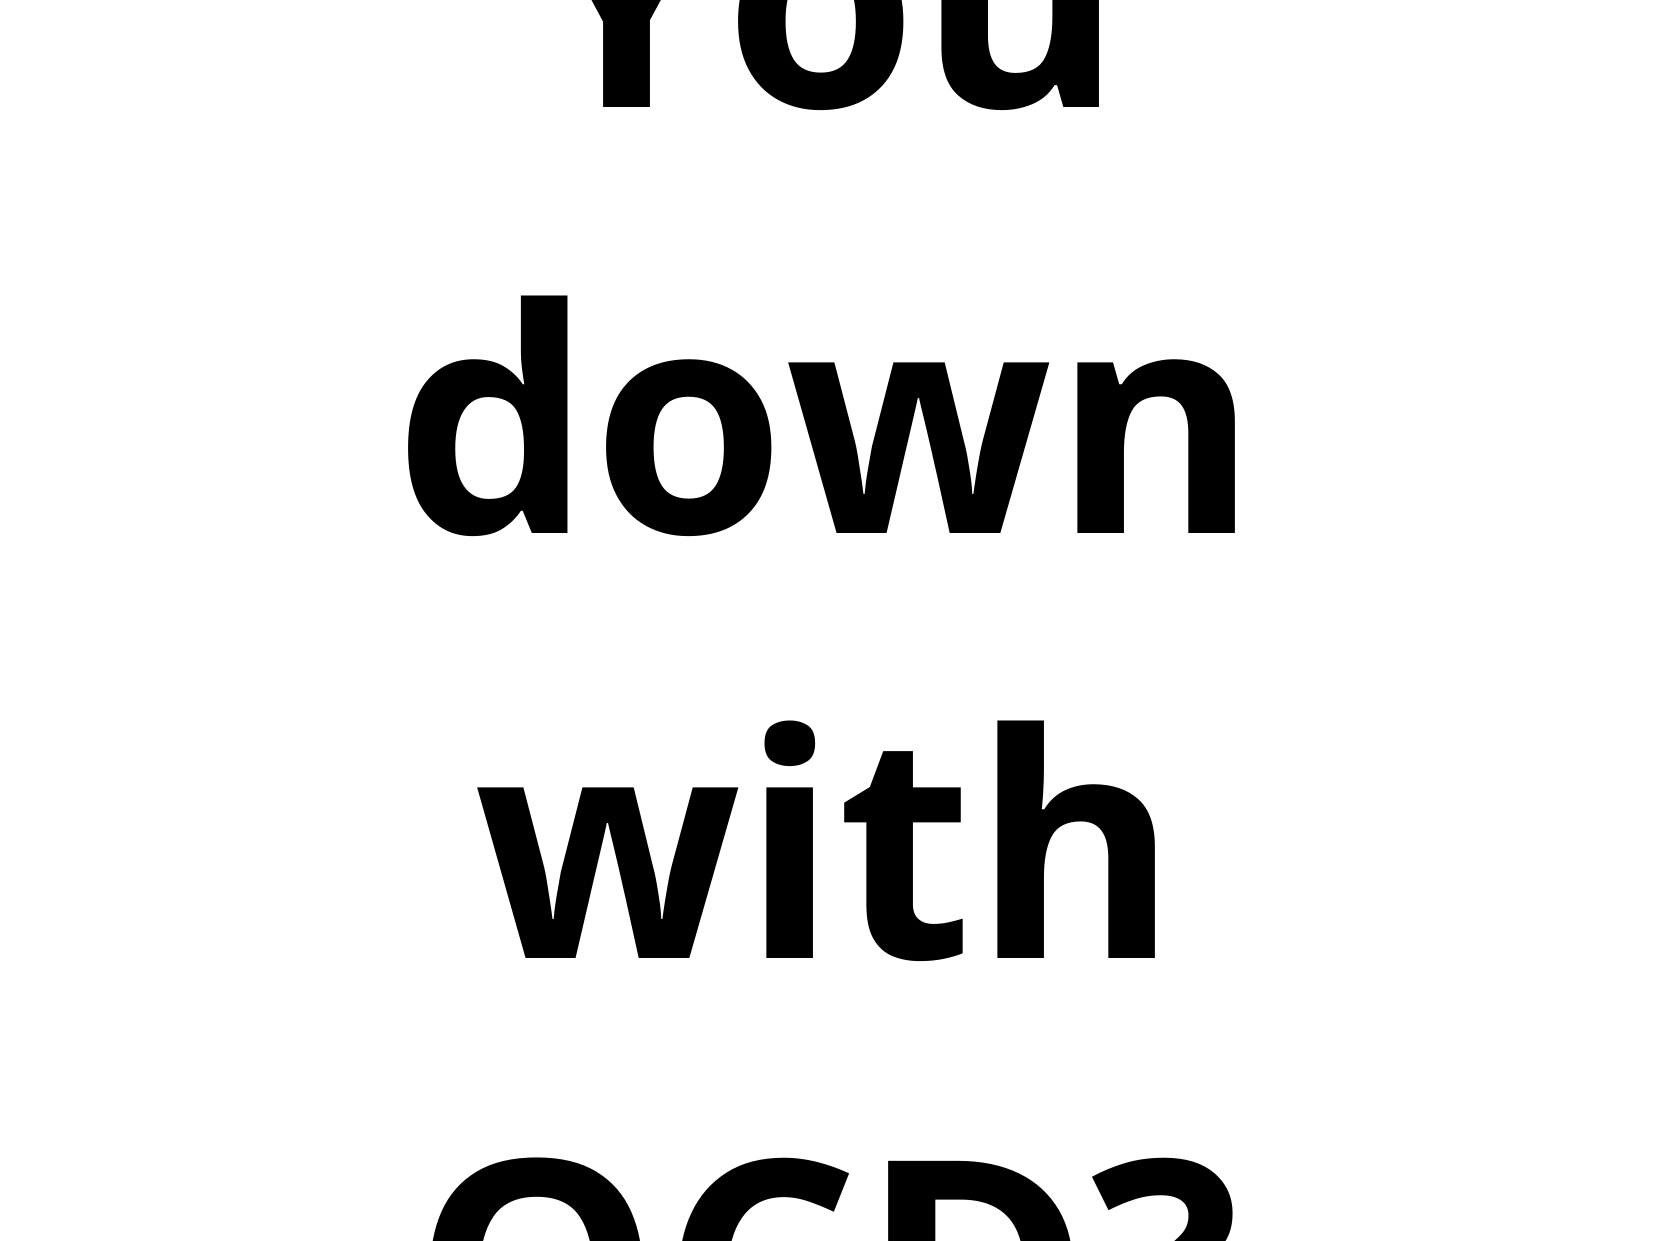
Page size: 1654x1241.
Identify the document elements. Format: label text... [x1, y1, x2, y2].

title You down with OCD? [82, 49, 1571, 1201]
